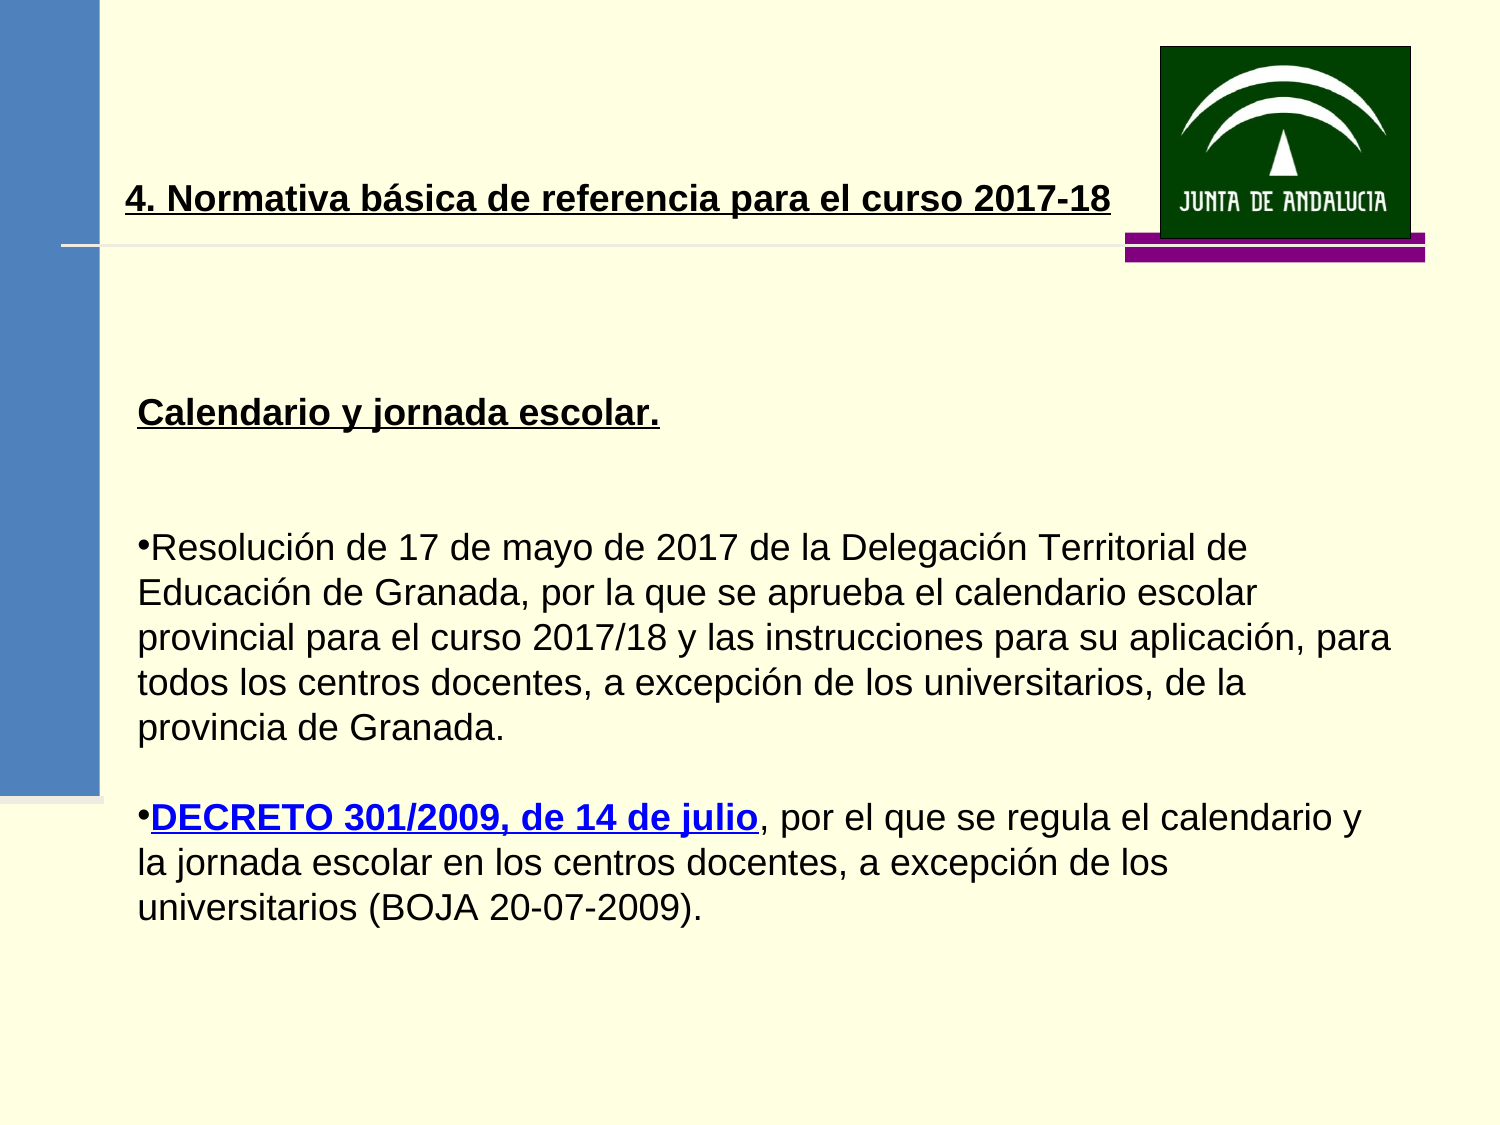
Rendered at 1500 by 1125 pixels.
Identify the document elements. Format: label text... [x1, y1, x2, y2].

text_box 4. Normativa básica de referencia para el curso 2017-18 [124, 124, 1426, 313]
picture [1160, 46, 1410, 239]
text_box Calendario y jornada escolar. Resolución de 17 de mayo de 2017 de la Delegación Territorial de Educación de Granada, por la que se aprueba el calendario escolar provincial para el curso 2017/18 y las instrucciones para su aplicación, para todos los centros docentes, a excepción de los universitarios, de la provincia de Granada. DECRETO 301/2009, de 14 de julio, por el que se regula el calendario y la jornada escolar en los centros docentes, a excepción de los universitarios (BOJA 20-07-2009). [137, 387, 1400, 999]
